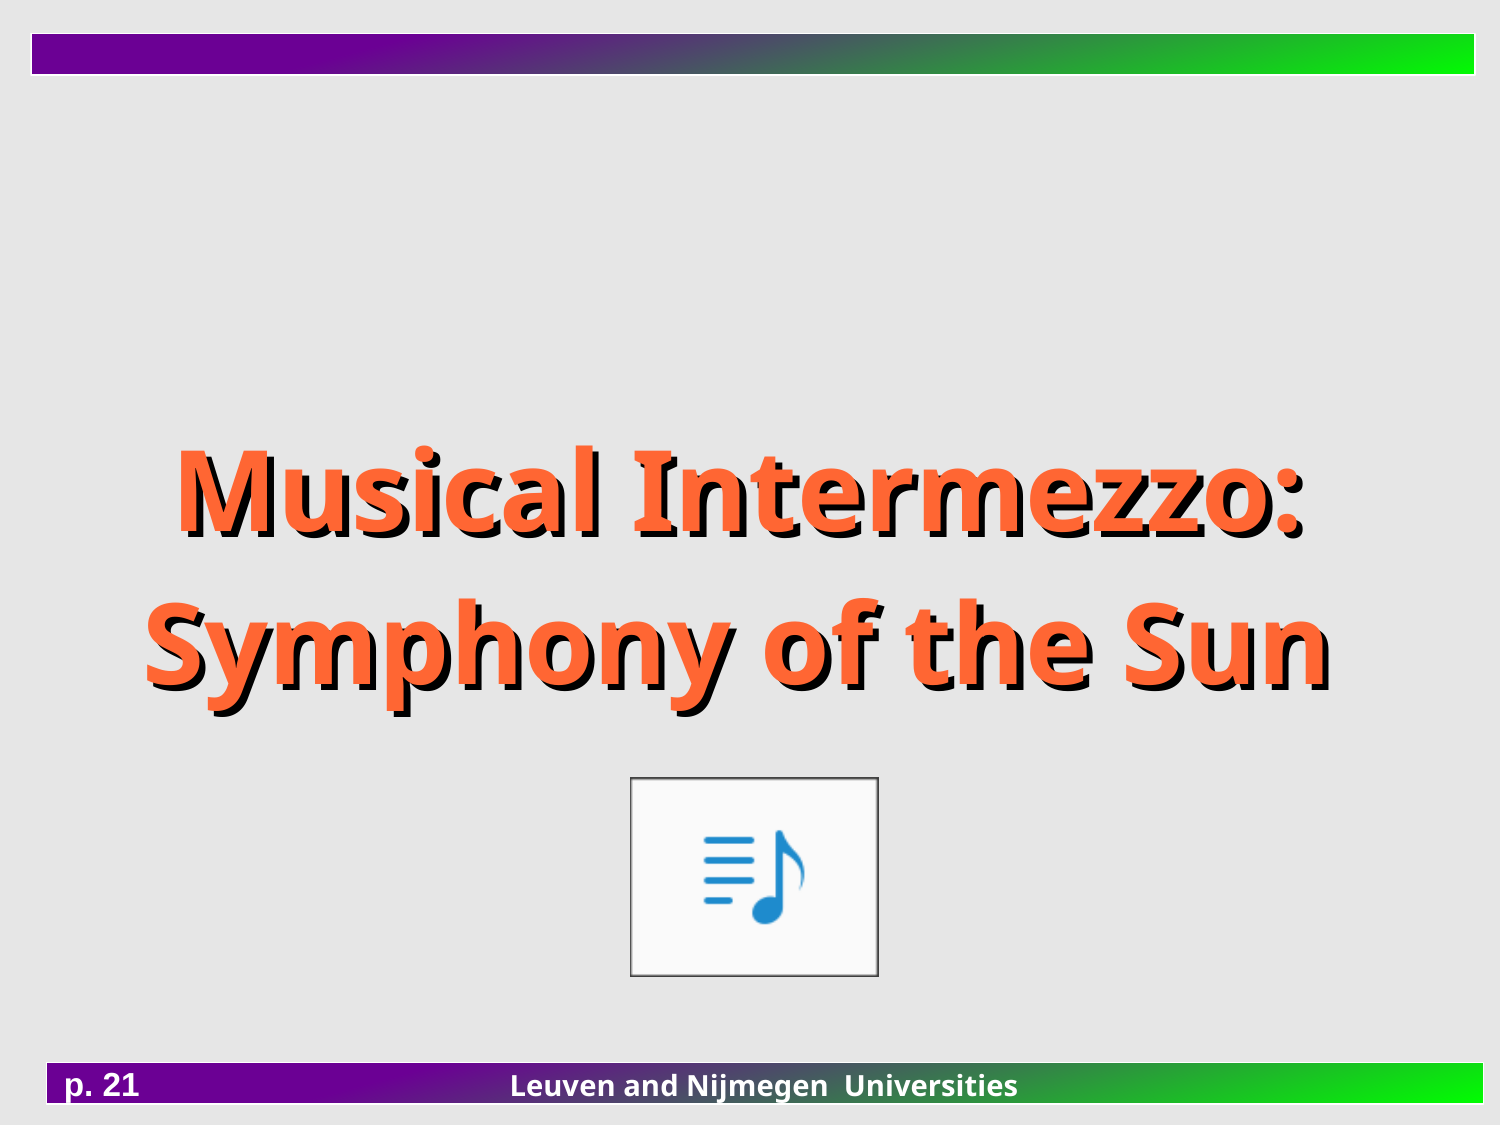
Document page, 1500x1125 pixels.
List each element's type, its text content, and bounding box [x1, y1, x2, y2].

text_box [628, 776, 881, 979]
text_box Musical Intermezzo: Symphony of the Sun [113, 408, 1392, 721]
